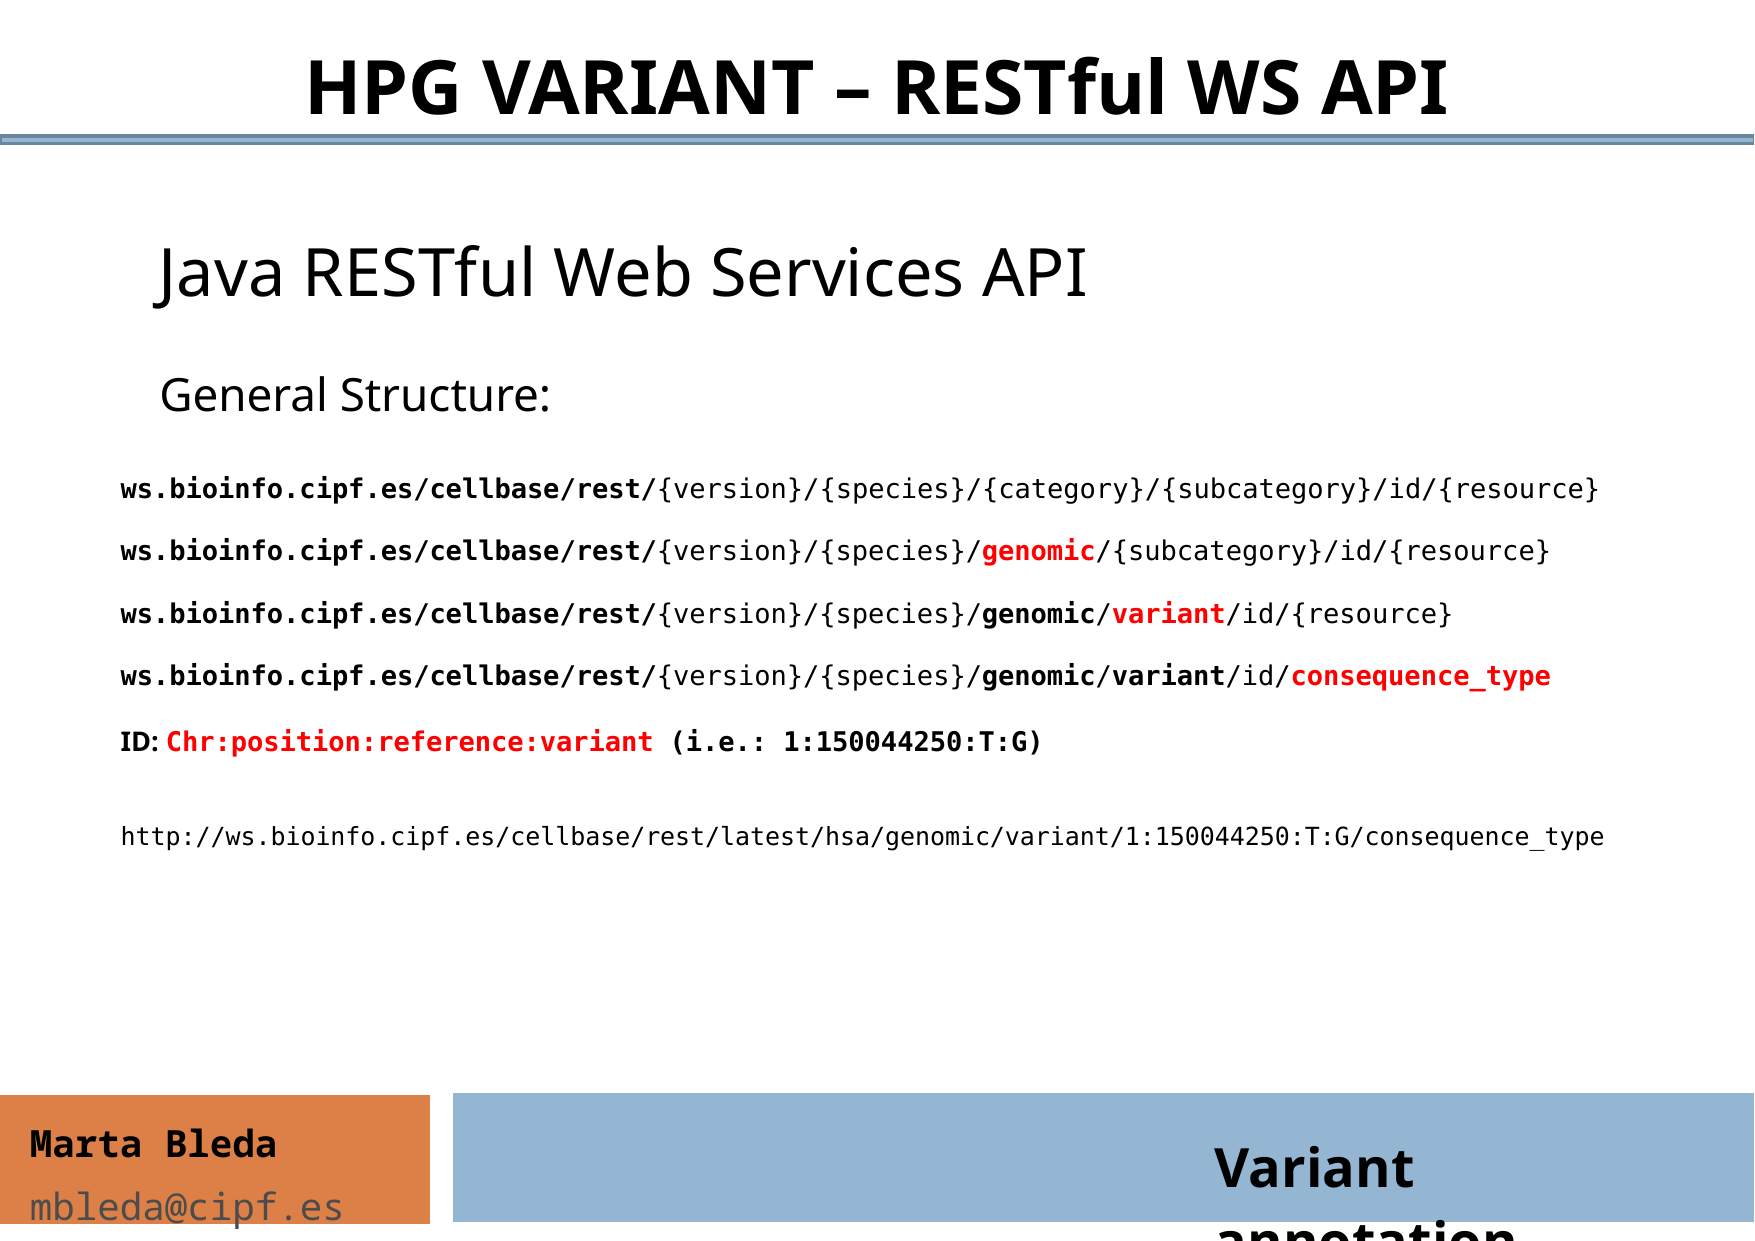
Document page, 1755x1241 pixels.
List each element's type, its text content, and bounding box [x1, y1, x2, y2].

text_box ws.bioinfo.cipf.es/cellbase/rest/{version}/{species}/{category}/{subcategory}/id/{resource} ws.bioinfo.cipf.es/cellbase/rest/{version}/{species}/genomic/{subcategory}/id/{resource} ws.bioinfo.cipf.es/cellbase/rest/{version}/{species}/genomic/variant/id/{resource} ws.bioinfo.cipf.es/cellbase/rest/{version}/{species}/genomic/variant/id/consequence_type ID: Chr:position:reference:variant (i.e.: 1:150044250:T:G) http://ws.bioinfo.cipf.es/cellbase/rest/latest/hsa/genomic/variant/1:150044250:T:G/consequence_type [105, 465, 1718, 887]
text_box General Structure: [144, 355, 1632, 423]
text_box [258, 379, 289, 450]
text_box Marta Bleda mbleda@cipf.es [15, 1110, 406, 1213]
text_box [0, 136, 1754, 144]
list Java RESTful Web Services API [87, 225, 1632, 333]
text_box Variant annotation [1200, 1122, 1726, 1200]
text_box HPG VARIANT – RESTful WS API [67, 27, 1688, 129]
